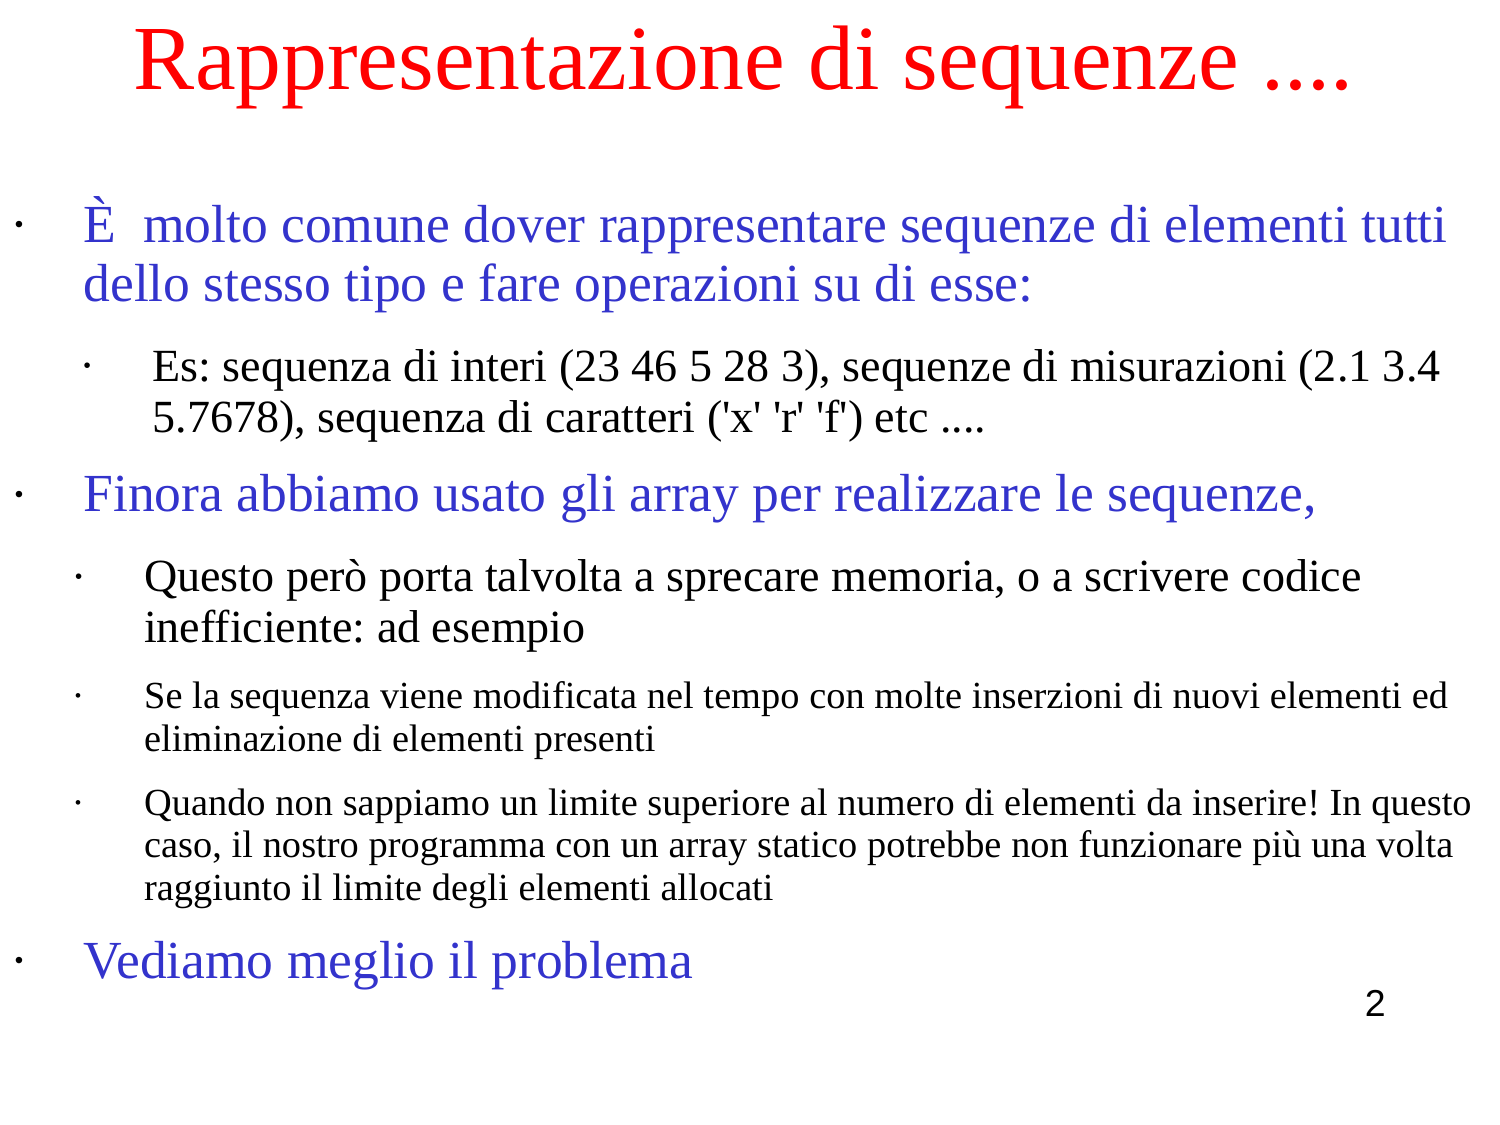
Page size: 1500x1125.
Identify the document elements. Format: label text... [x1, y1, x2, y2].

list È molto comune dover rappresentare sequenze di elementi tutti dello stesso tipo e fare operazioni su di esse: Es: sequenza di interi (23 46 5 28 3), sequenze di misurazioni (2.1 3.4 5.7678), sequenza di caratteri ('x' 'r' 'f') etc .... Finora abbiamo usato gli array per realizzare le sequenze, Questo però porta talvolta a sprecare memoria, o a scrivere codice inefficiente: ad esempio Se la sequenza viene modificata nel tempo con molte inserzioni di nuovi elementi ed eliminazione di elementi presenti Quando non sappiamo un limite superiore al numero di elementi da inserire! In questo caso, il nostro programma con un array statico potrebbe non funzionare più una volta raggiunto il limite degli elementi allocati Vediamo meglio il problema [0, 187, 1500, 1000]
text_box 2 [1350, 975, 1426, 1034]
title Rappresentazione di sequenze .... [107, 0, 1383, 187]
